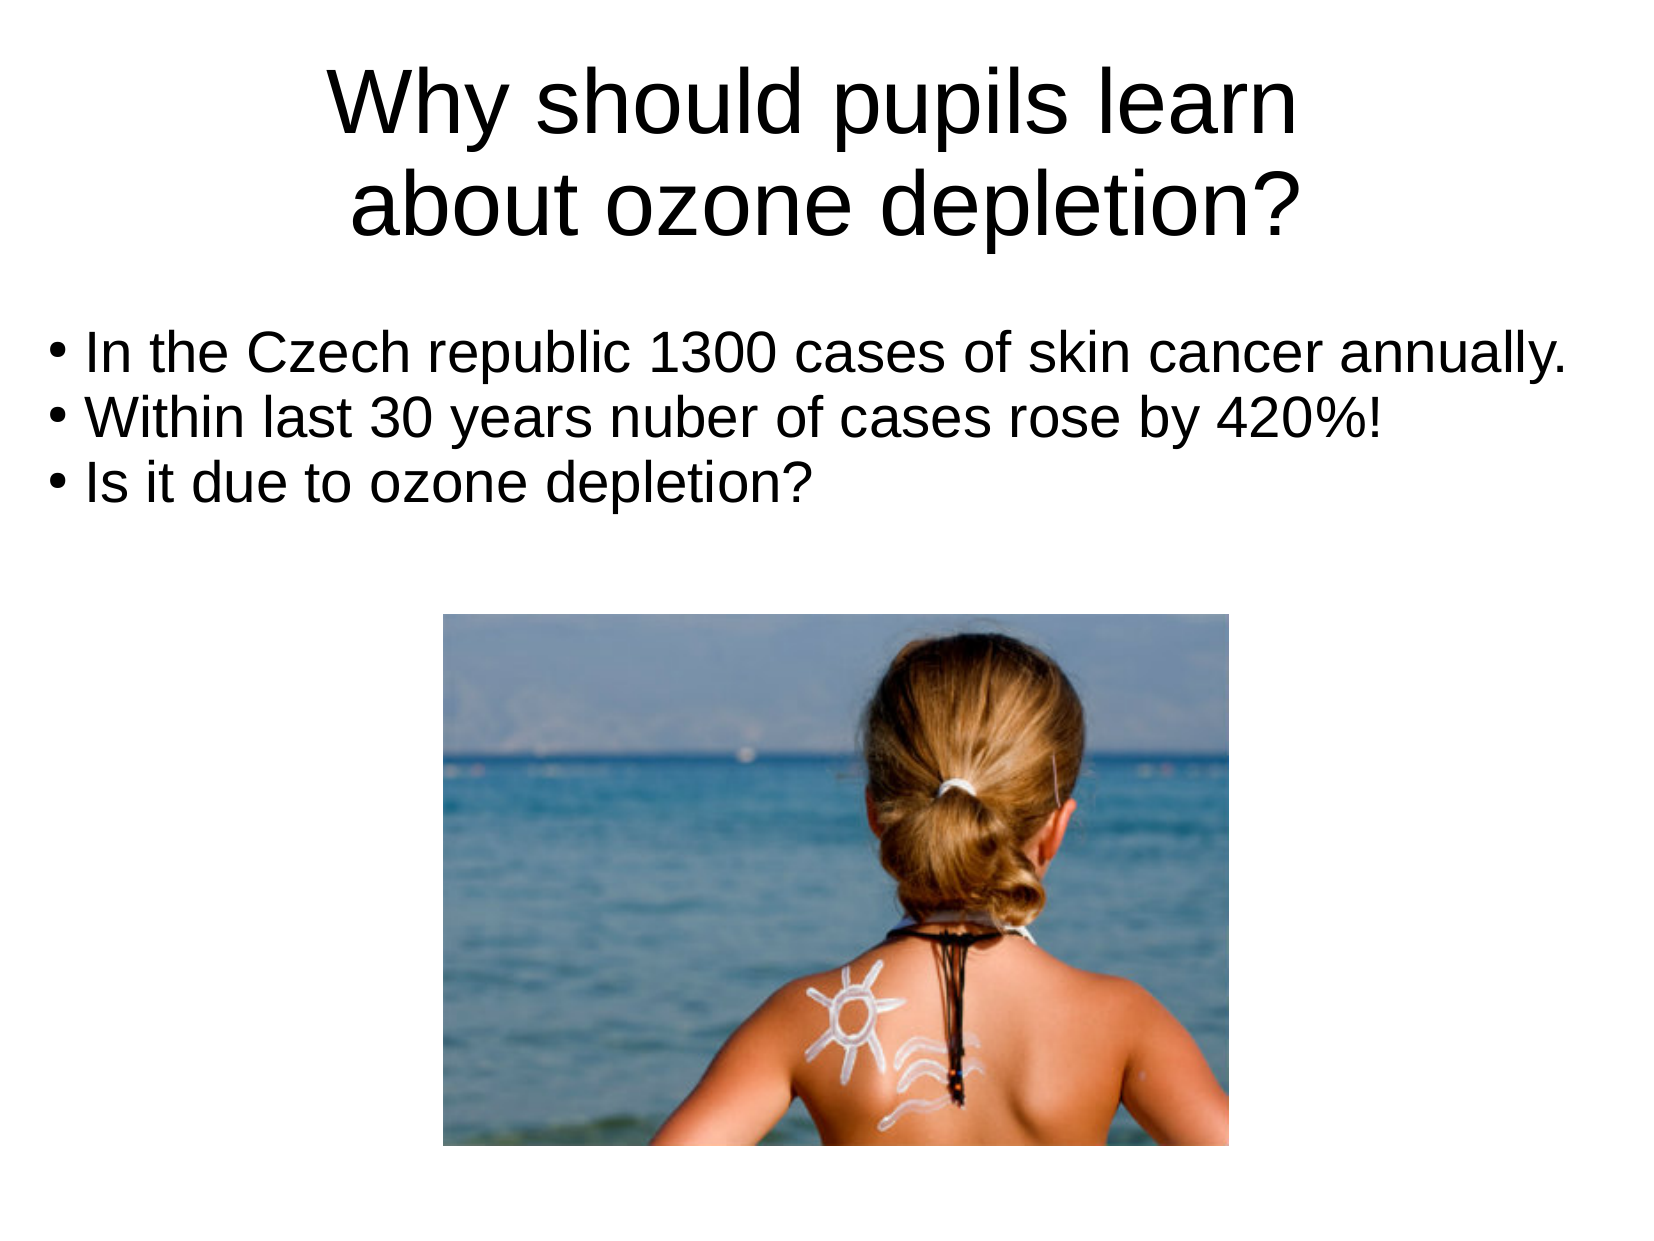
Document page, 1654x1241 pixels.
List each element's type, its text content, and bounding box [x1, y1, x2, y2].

title Why should pupils learn about ozone depletion? [82, 49, 1571, 257]
picture [443, 614, 1229, 1146]
subtitle In the Czech republic 1300 cases of skin cancer annually. Within last 30 years nuber of cases rose by 420%! Is it due to ozone depletion? [47, 290, 1607, 544]
